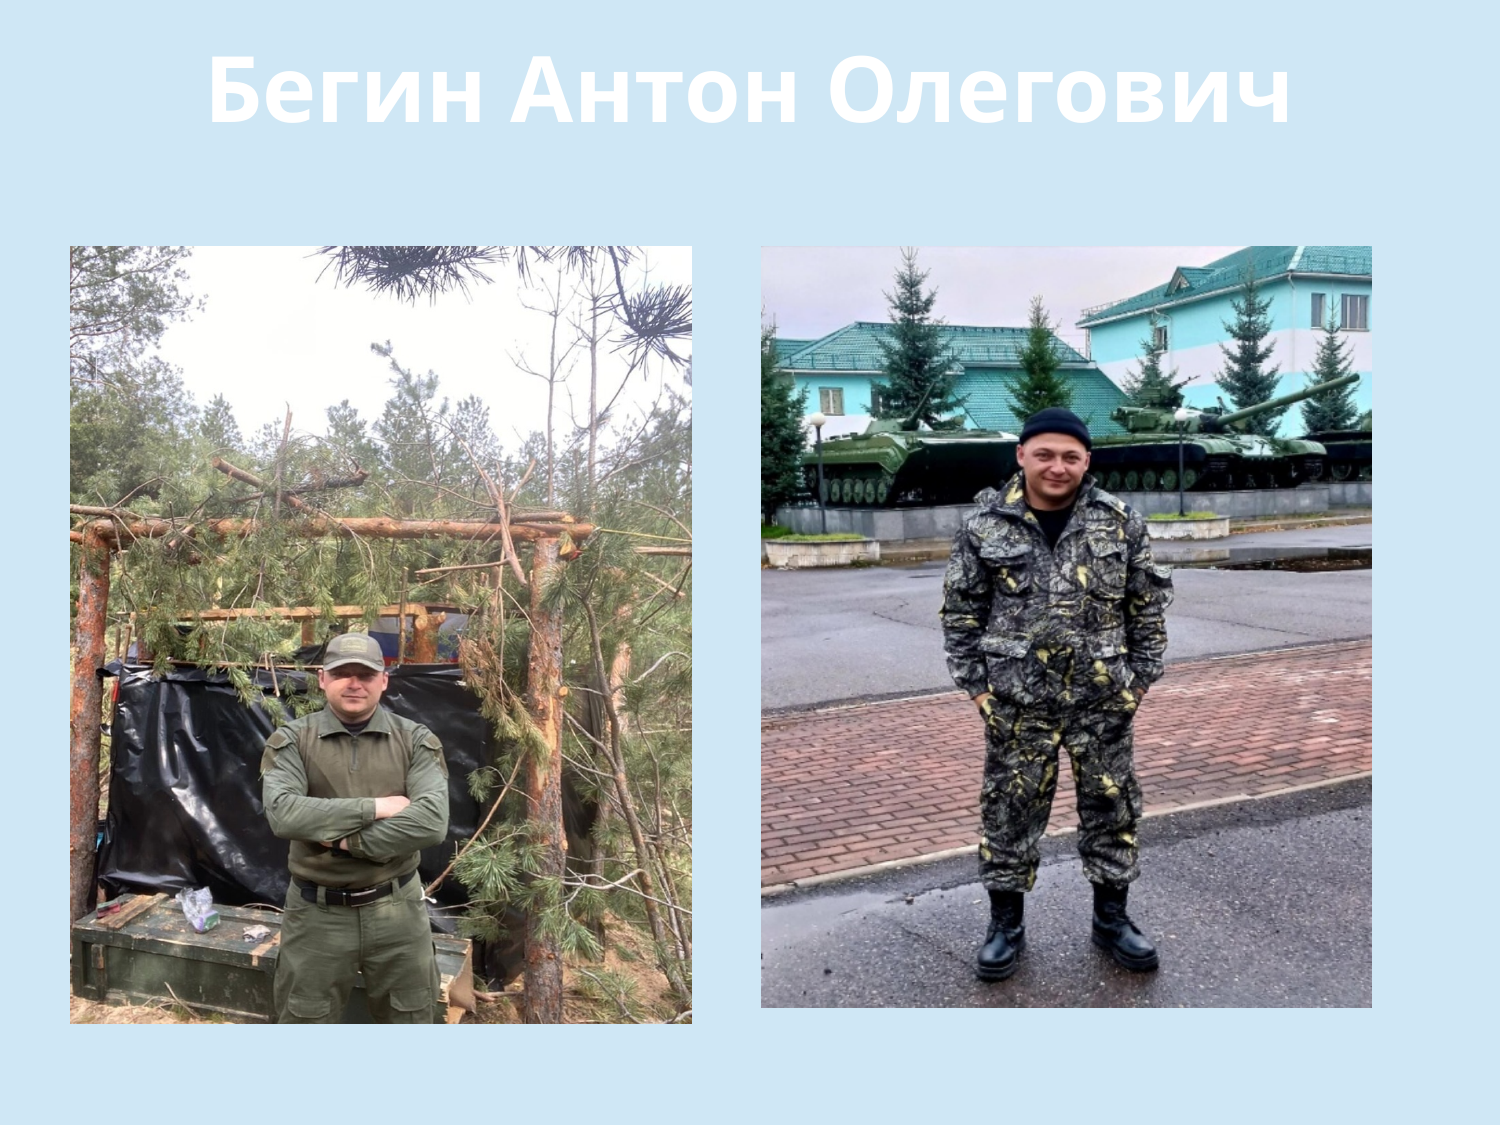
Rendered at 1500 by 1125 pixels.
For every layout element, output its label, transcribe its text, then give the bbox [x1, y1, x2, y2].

picture [761, 246, 1372, 1008]
picture [70, 246, 692, 1024]
title Бегин Антон Олегович [29, 23, 1471, 197]
